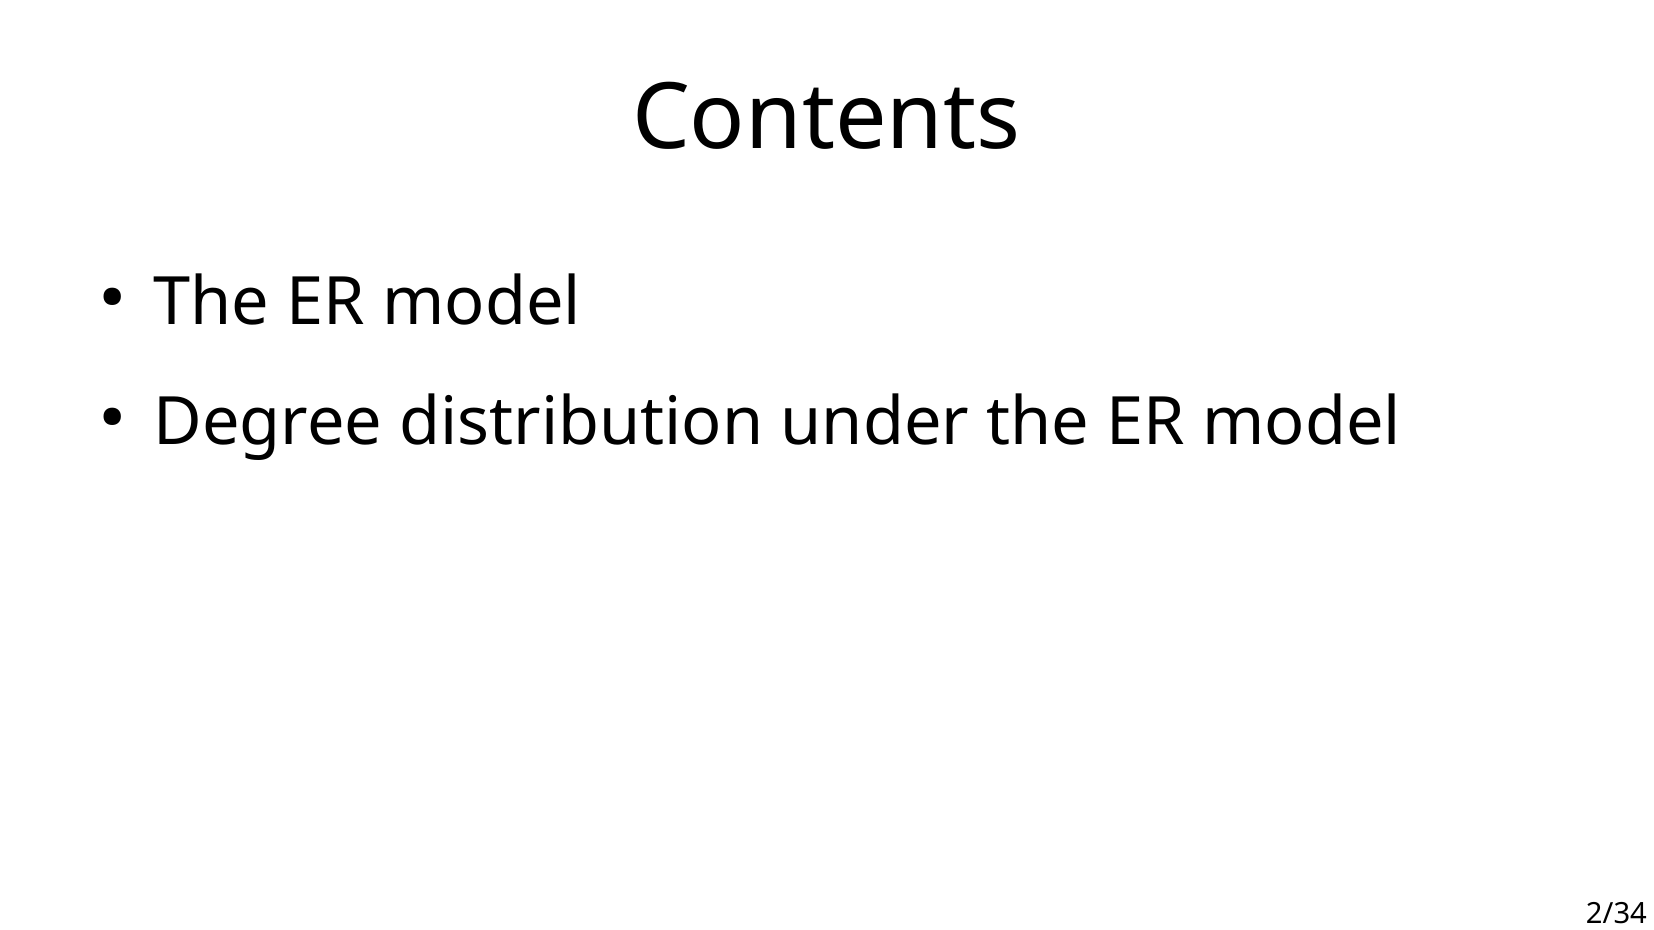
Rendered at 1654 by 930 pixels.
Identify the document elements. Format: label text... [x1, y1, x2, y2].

list The ER model Degree distribution under the ER model [82, 252, 1571, 793]
title Contents [82, 1, 1571, 225]
